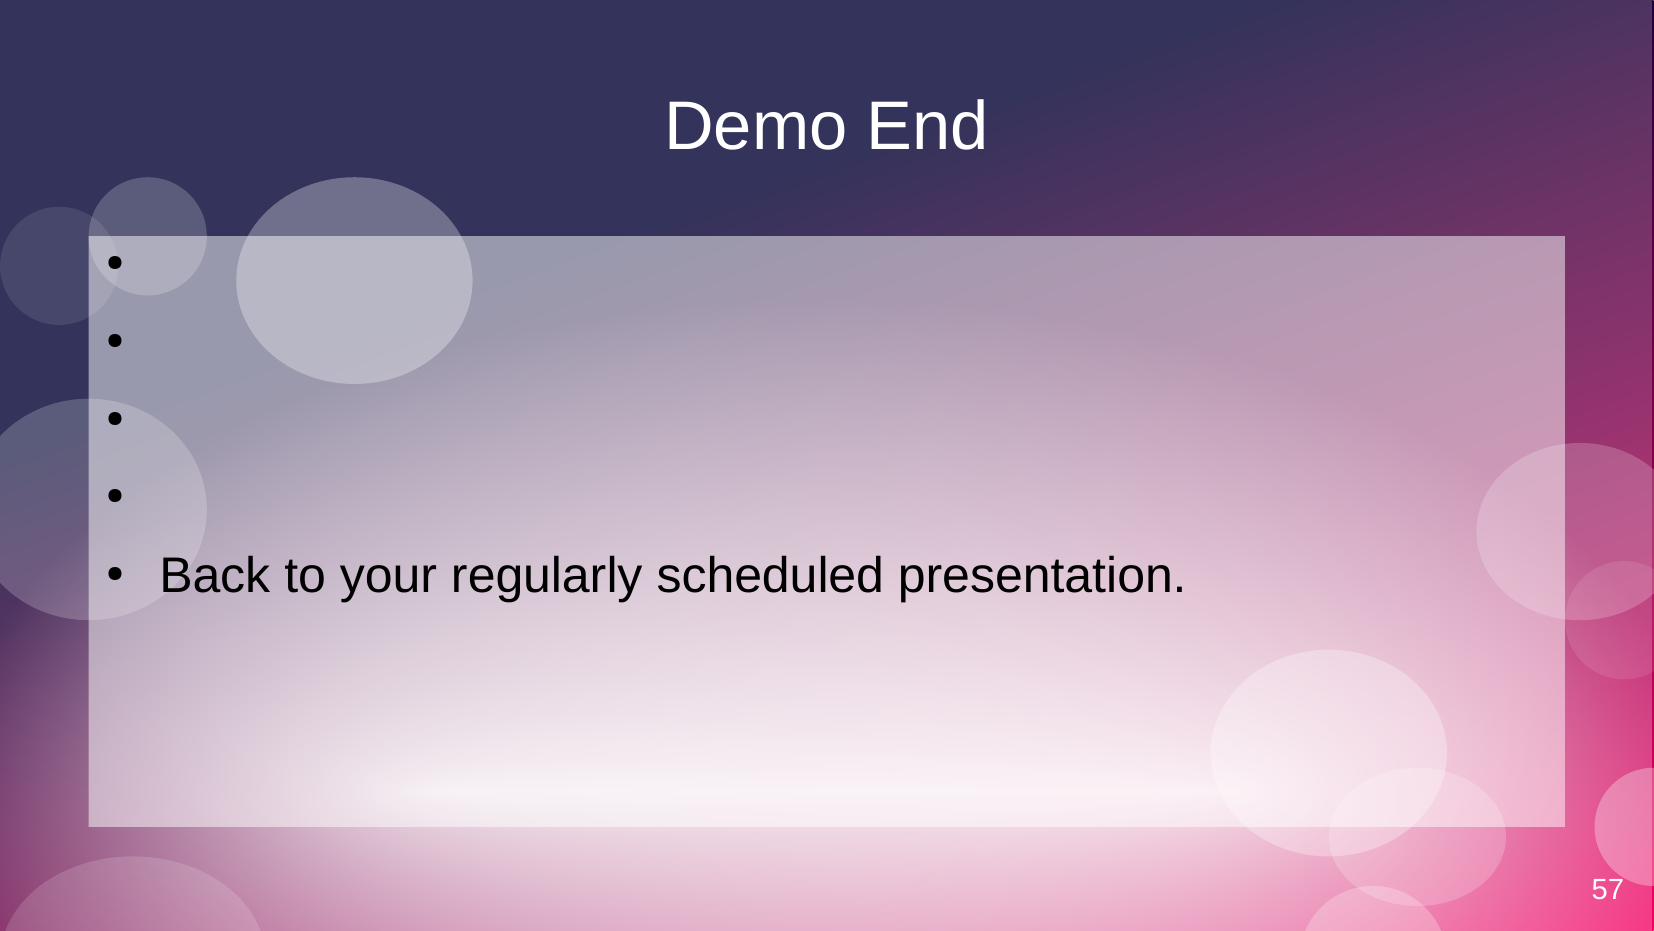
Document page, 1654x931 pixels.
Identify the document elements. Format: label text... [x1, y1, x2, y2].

list Back to your regularly scheduled presentation. [88, 236, 1565, 827]
title Demo End [88, 44, 1565, 207]
